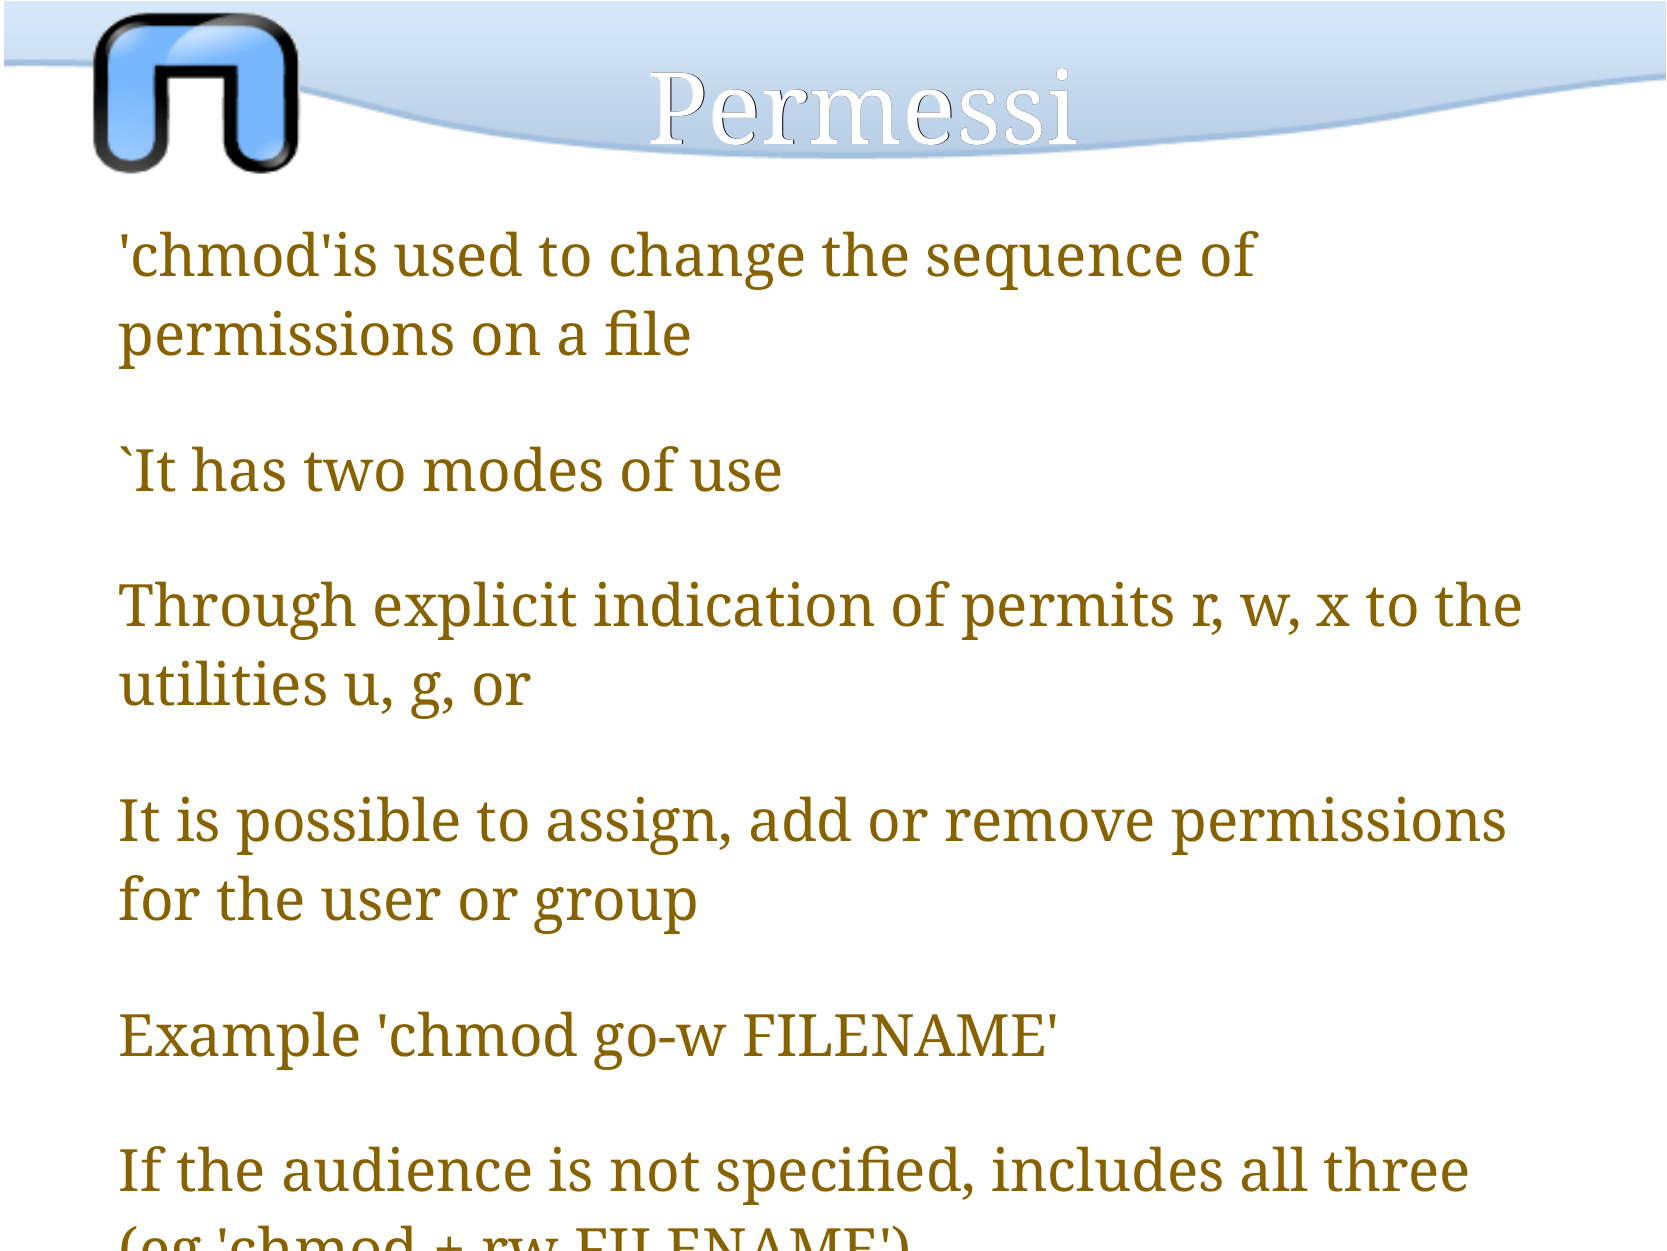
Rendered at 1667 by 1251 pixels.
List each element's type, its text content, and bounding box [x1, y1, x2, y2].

text_box Permessi [446, 29, 1280, 283]
list 'chmod'is used to change the sequence of permissions on a file `It has two modes of use Through explicit indication of permits r, w, x to the utilities u, g, or It is possible to assign, add or remove permissions for the user or group Example 'chmod go-w FILENAME' If the audience is not specified, includes all three (eg 'chmod + rw FILENAME') [118, 214, 1543, 1251]
picture [0, 0, 1667, 1251]
